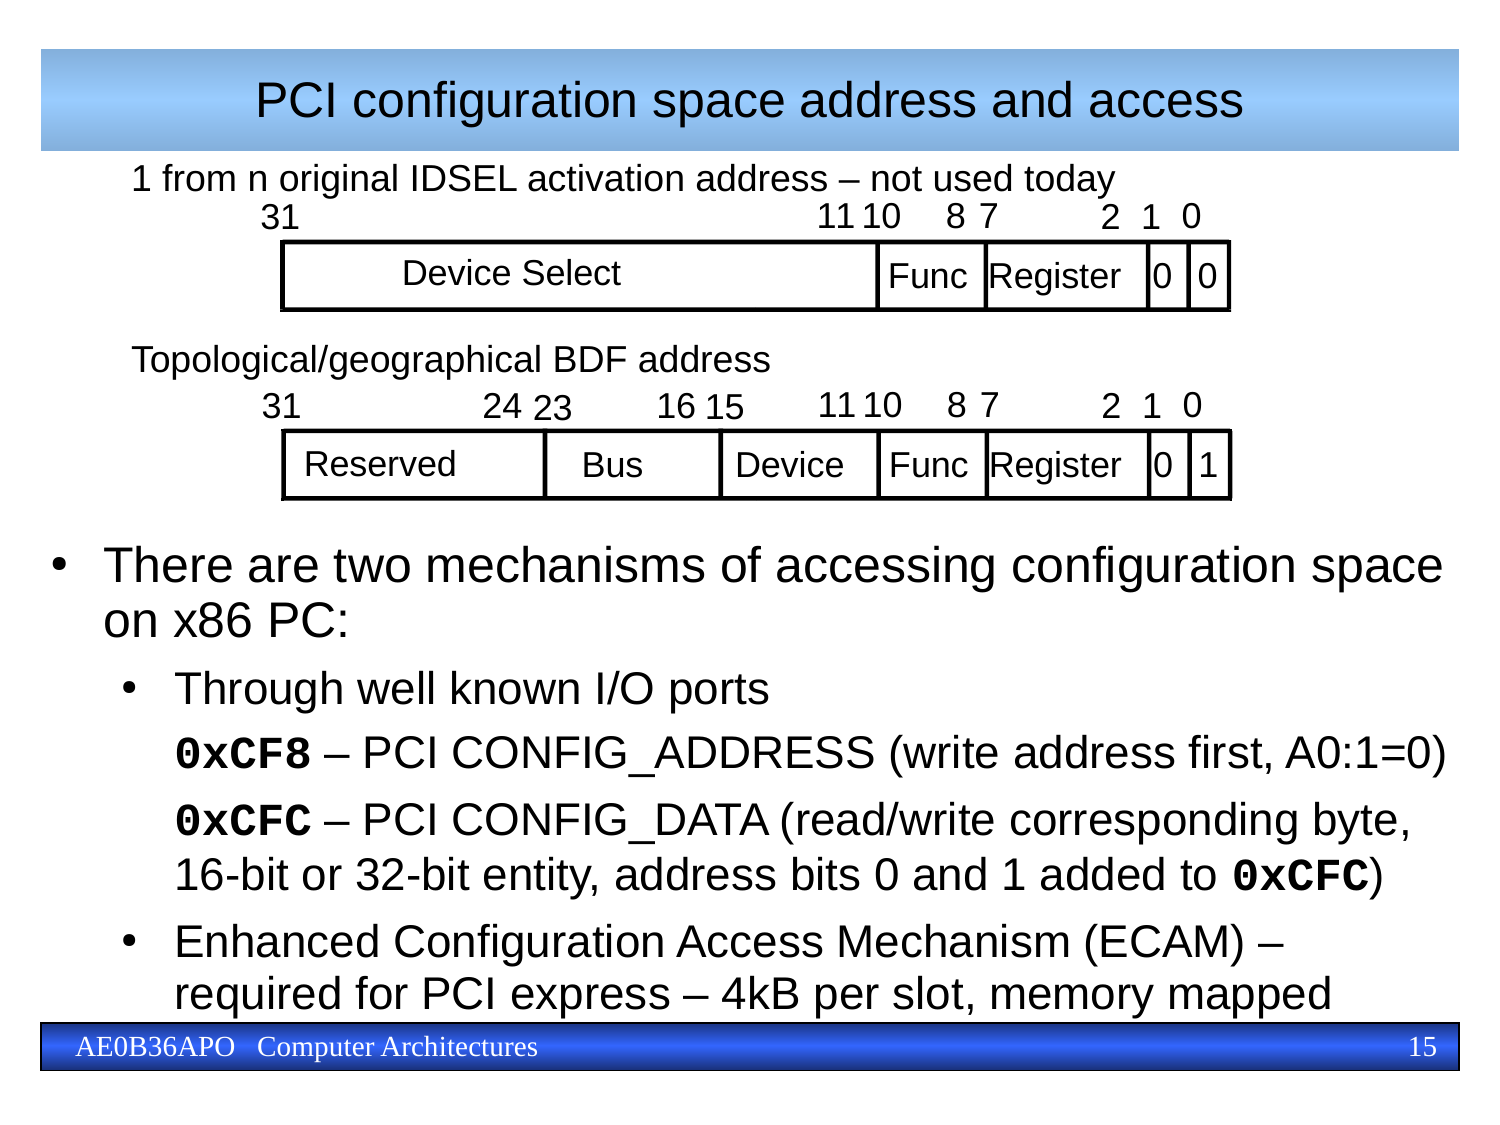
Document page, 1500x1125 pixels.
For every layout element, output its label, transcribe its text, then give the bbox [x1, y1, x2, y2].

text_box 1 from n original IDSEL activation address – not used today [116, 150, 1232, 207]
chart [261, 382, 1233, 501]
list There are two mechanisms of accessing configuration space on x86 PC: Through well known I/O ports 0xCF8 – PCI CONFIG_ADDRESS (write address first, A0:1=0) 0xCFC – PCI CONFIG_DATA (read/write corresponding byte, 16-bit or 32-bit entity, address bits 0 and 1 added to 0xCFC) Enhanced Configuration Access Mechanism (ECAM) – required for PCI express – 4kB per slot, memory mapped [32, 536, 1465, 1021]
chart [260, 207, 1232, 312]
title PCI configuration space address and access [41, 49, 1459, 151]
text_box Topological/geographical BDF address [116, 331, 877, 388]
